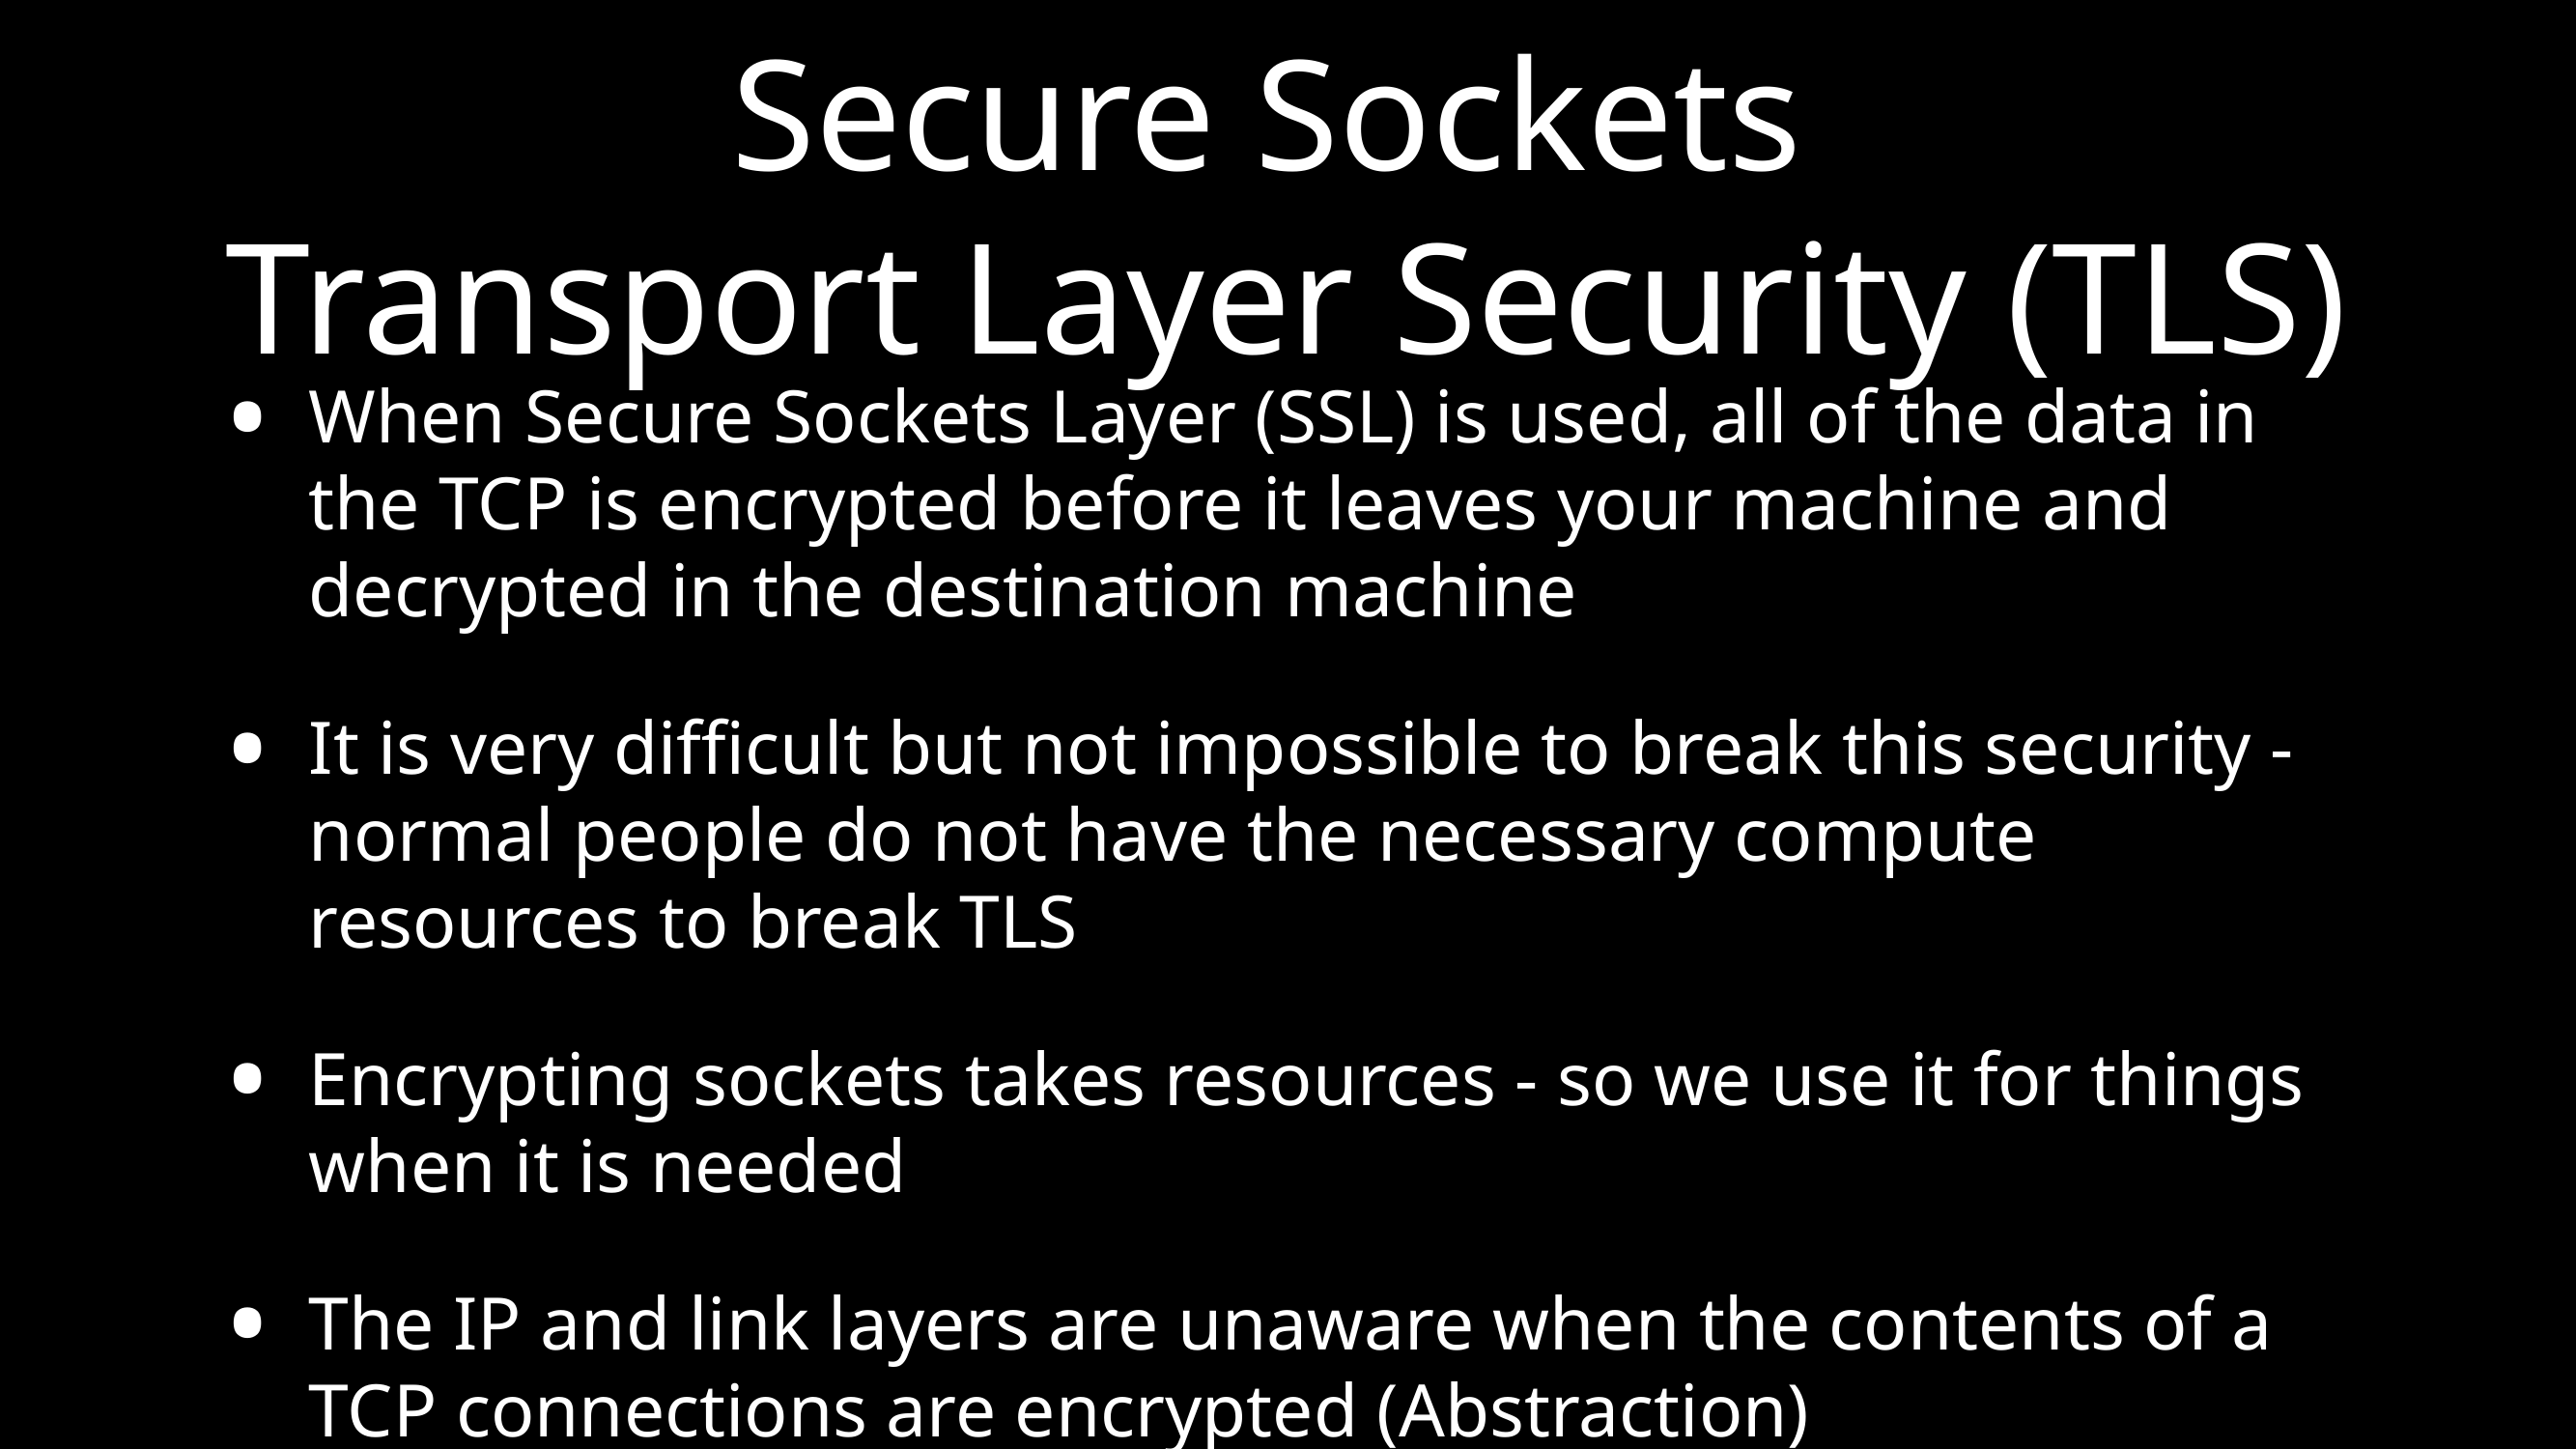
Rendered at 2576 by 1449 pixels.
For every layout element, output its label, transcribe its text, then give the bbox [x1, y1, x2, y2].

list When Secure Sockets Layer (SSL) is used, all of the data in the TCP is encrypted before it leaves your machine and decrypted in the destination machine It is very difficult but not impossible to break this security - normal people do not have the necessary compute resources to break TLS Encrypting sockets takes resources - so we use it for things when it is needed The IP and link layers are unaware when the contents of a TCP connections are encrypted (Abstraction) [184, 408, 2392, 1414]
title Secure Sockets Transport Layer Security (TLS) [183, 0, 2392, 403]
